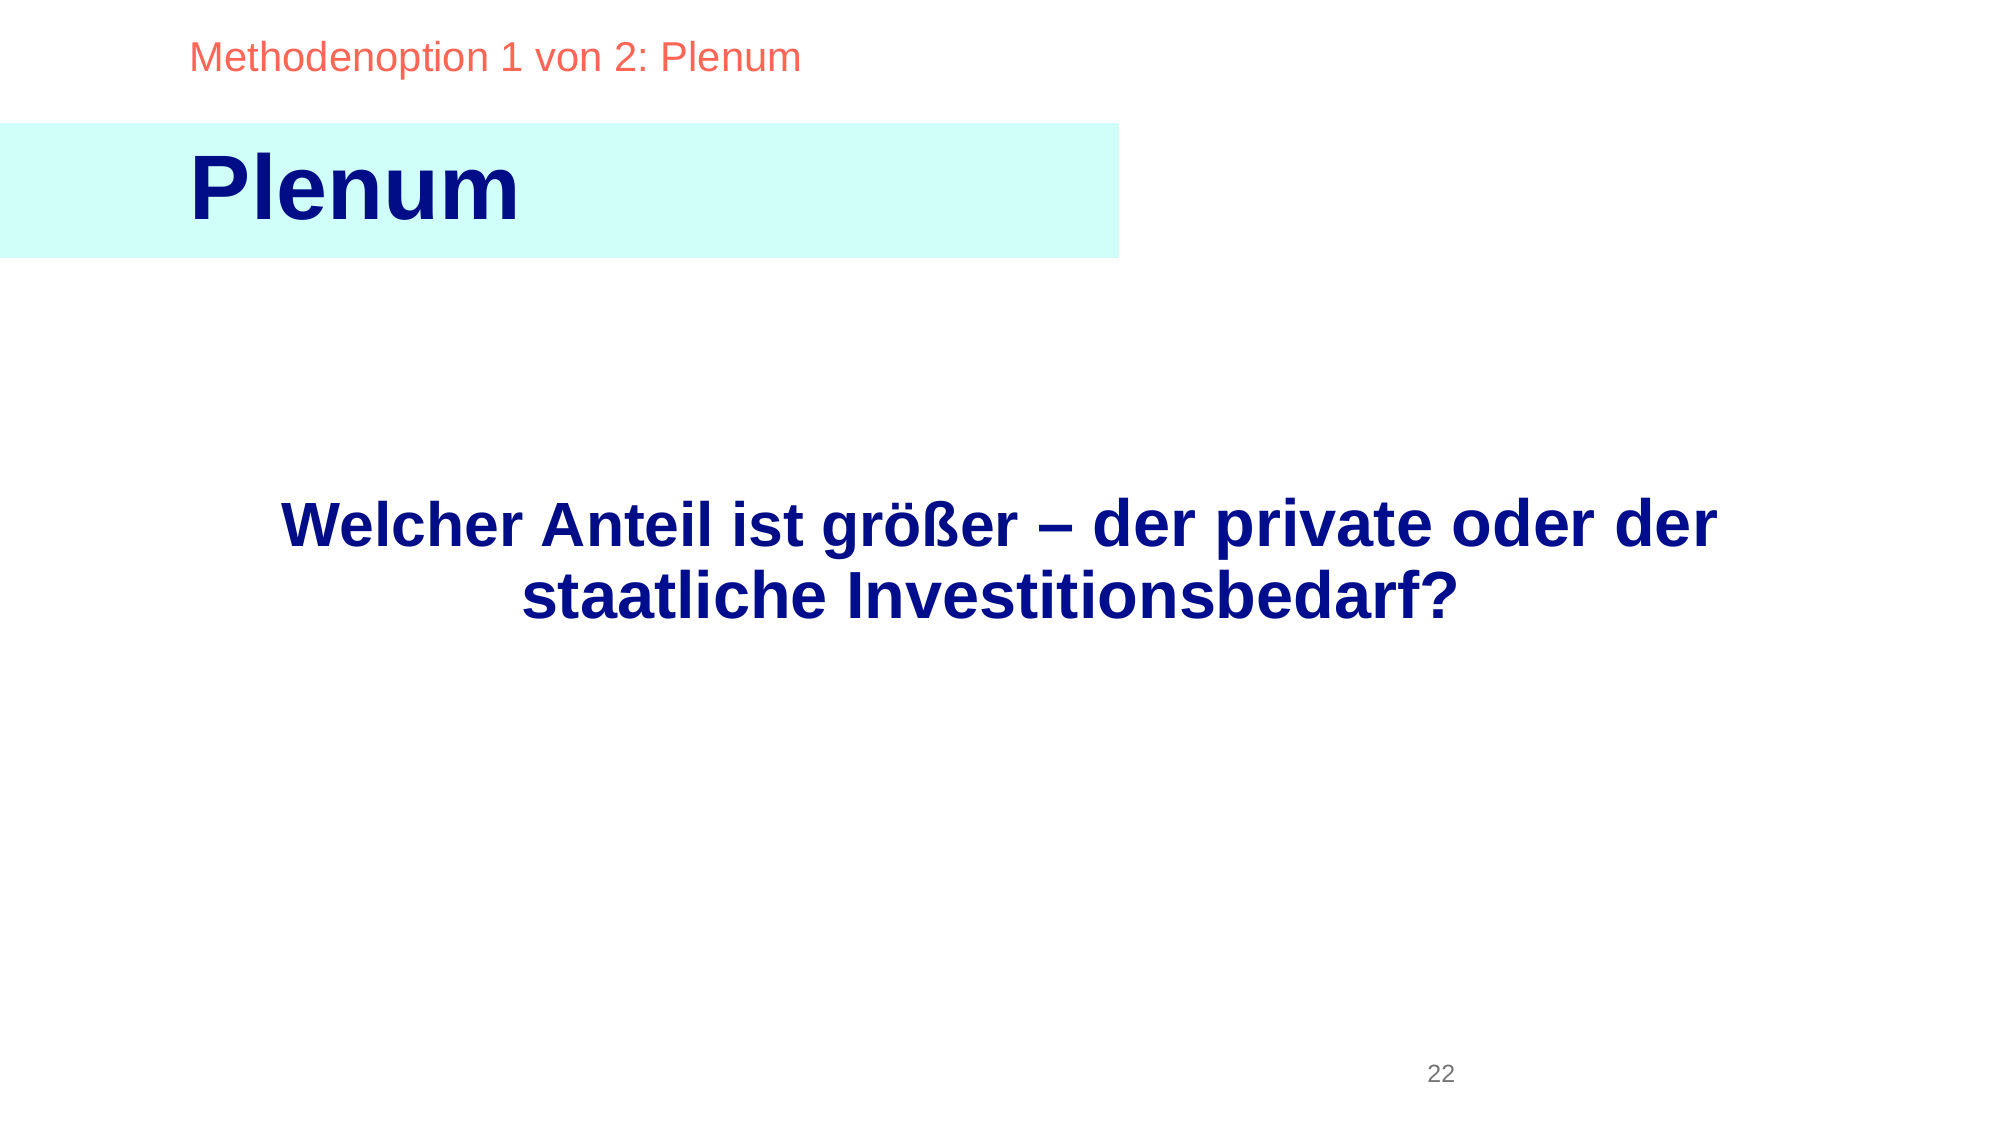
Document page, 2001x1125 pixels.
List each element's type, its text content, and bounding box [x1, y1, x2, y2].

list Welcher Anteil ist größer – der private oder der staatliche Investitionsbedarf? [137, 481, 1863, 644]
list Plenum [137, 129, 1093, 258]
list Methodenoption 1 von 2: Plenum [137, 27, 1119, 107]
